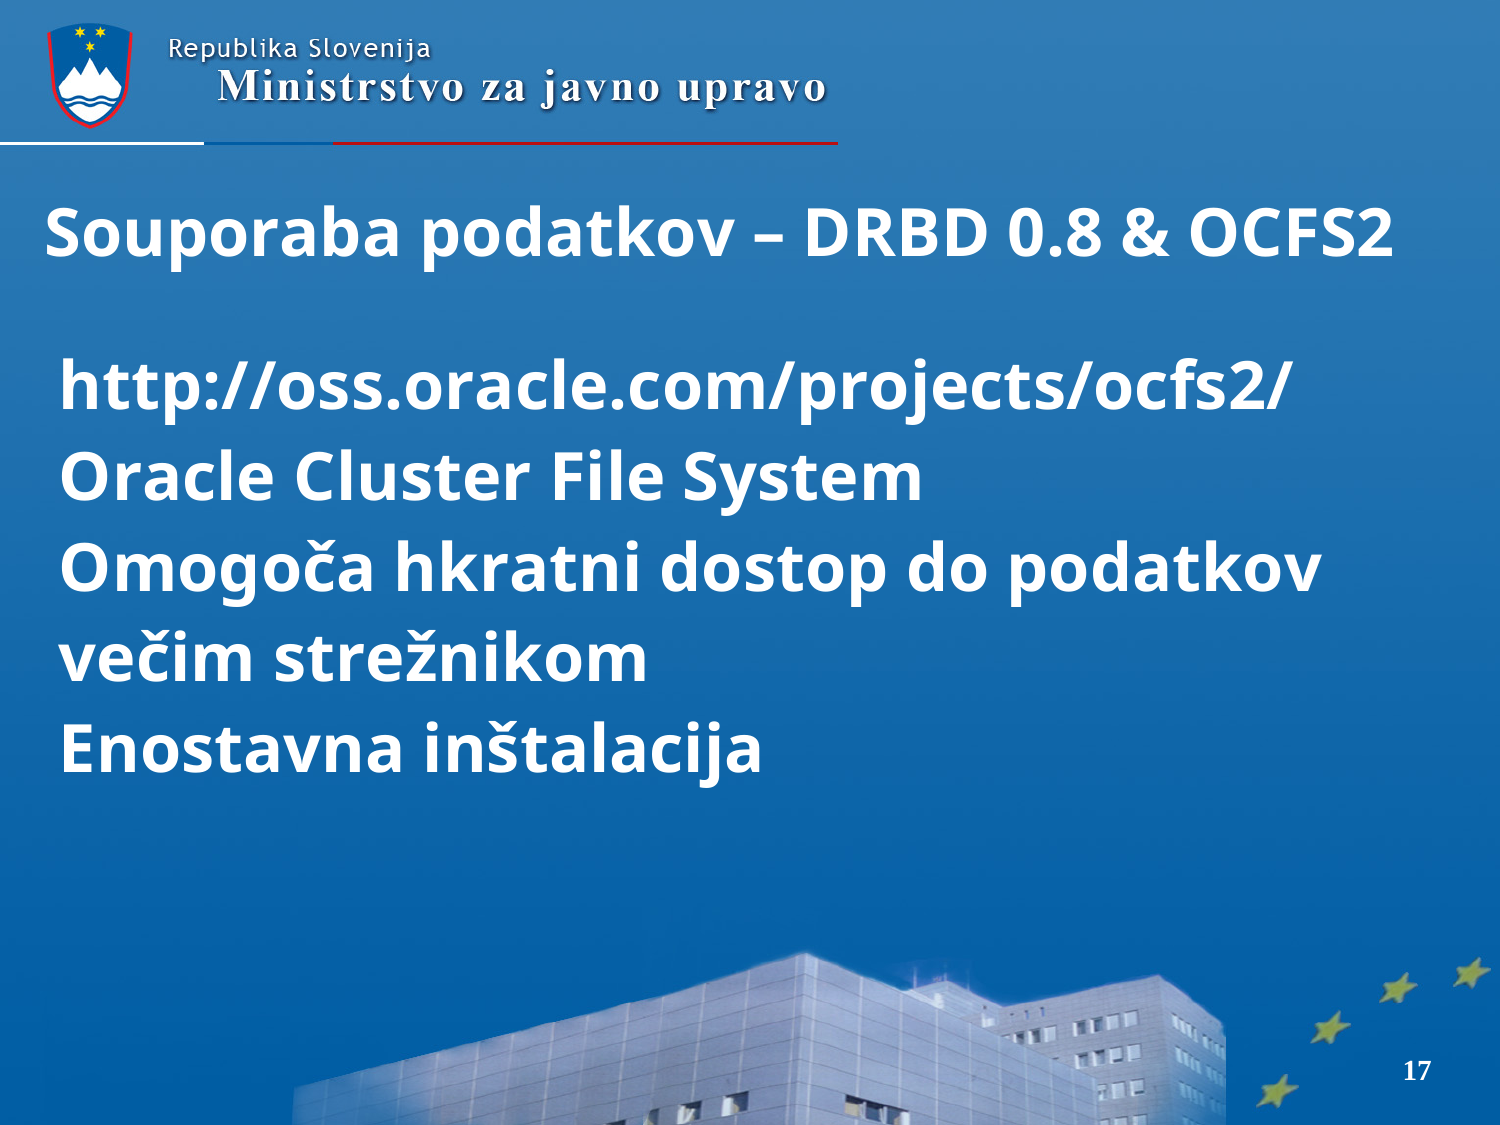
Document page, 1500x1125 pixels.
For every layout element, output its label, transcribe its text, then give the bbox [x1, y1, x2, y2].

text_box http://oss.oracle.com/projects/ocfs2/ Oracle Cluster File System Omogoča hkratni dostop do podatkov večim strežnikom Enostavna inštalacija [59, 378, 1418, 753]
title Souporaba podatkov – DRBD 0.8 & OCFS2 [29, 177, 1453, 296]
picture [0, 0, 1500, 1125]
